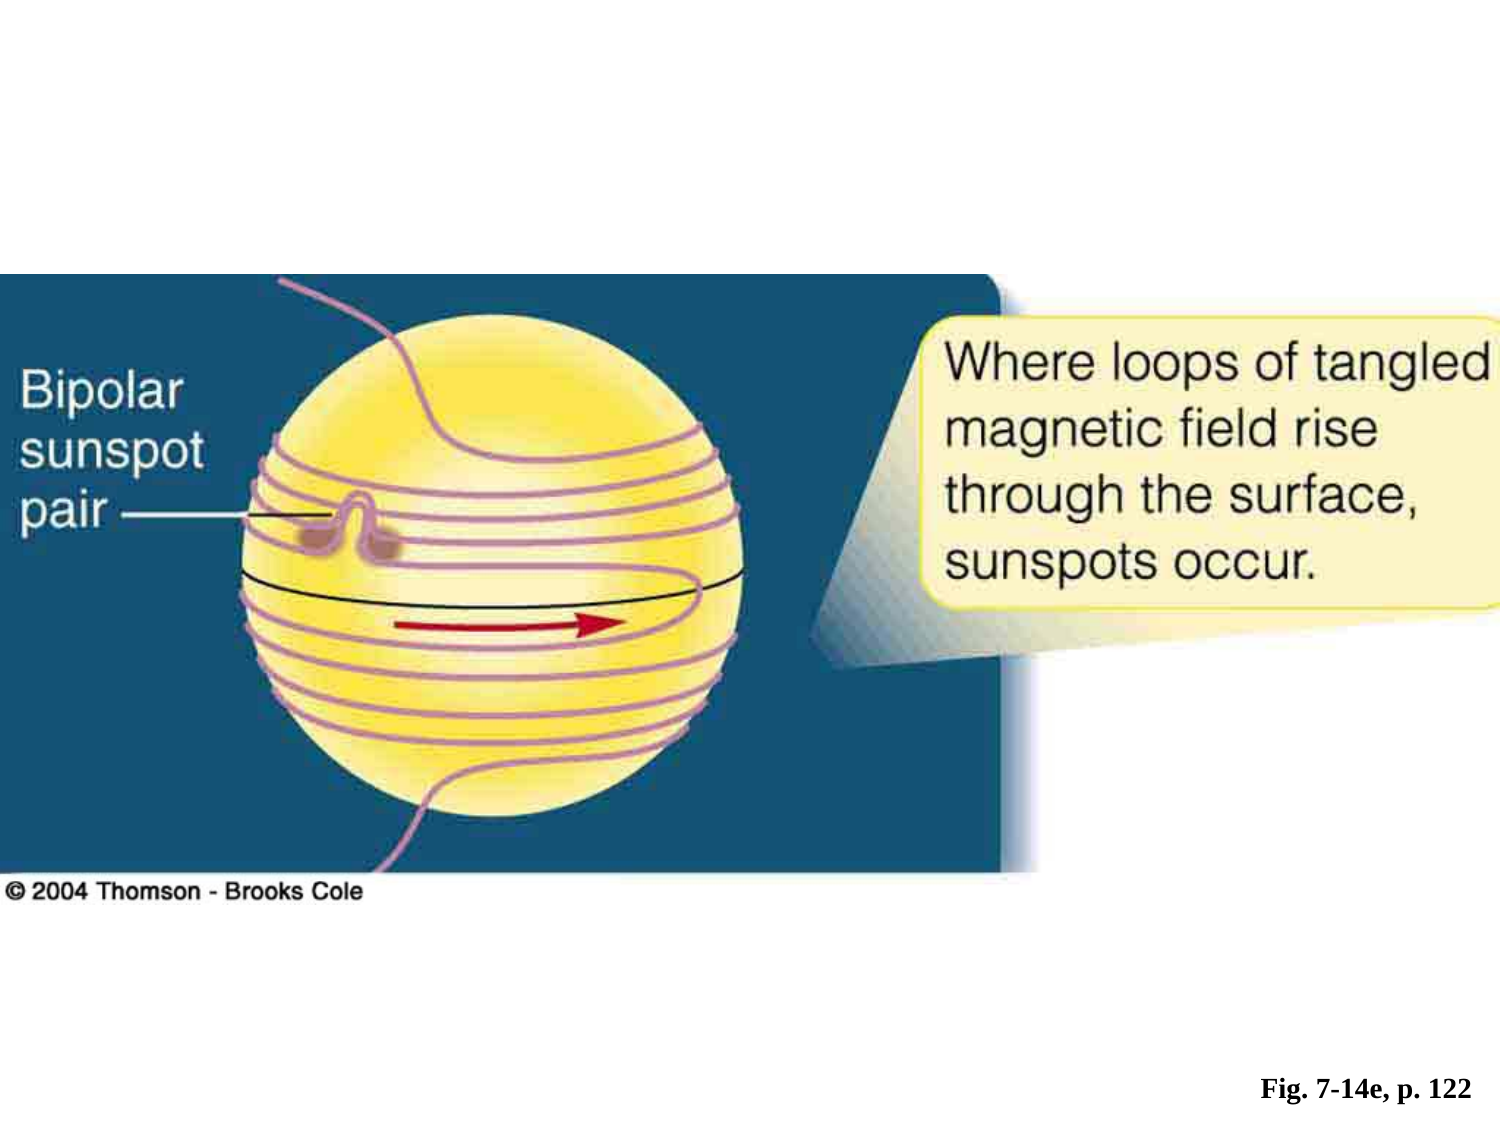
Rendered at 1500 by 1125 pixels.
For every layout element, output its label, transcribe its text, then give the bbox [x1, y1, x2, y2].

picture [0, 274, 1500, 905]
text_box Fig. 7-14e, p. 122 [1245, 1062, 1488, 1113]
